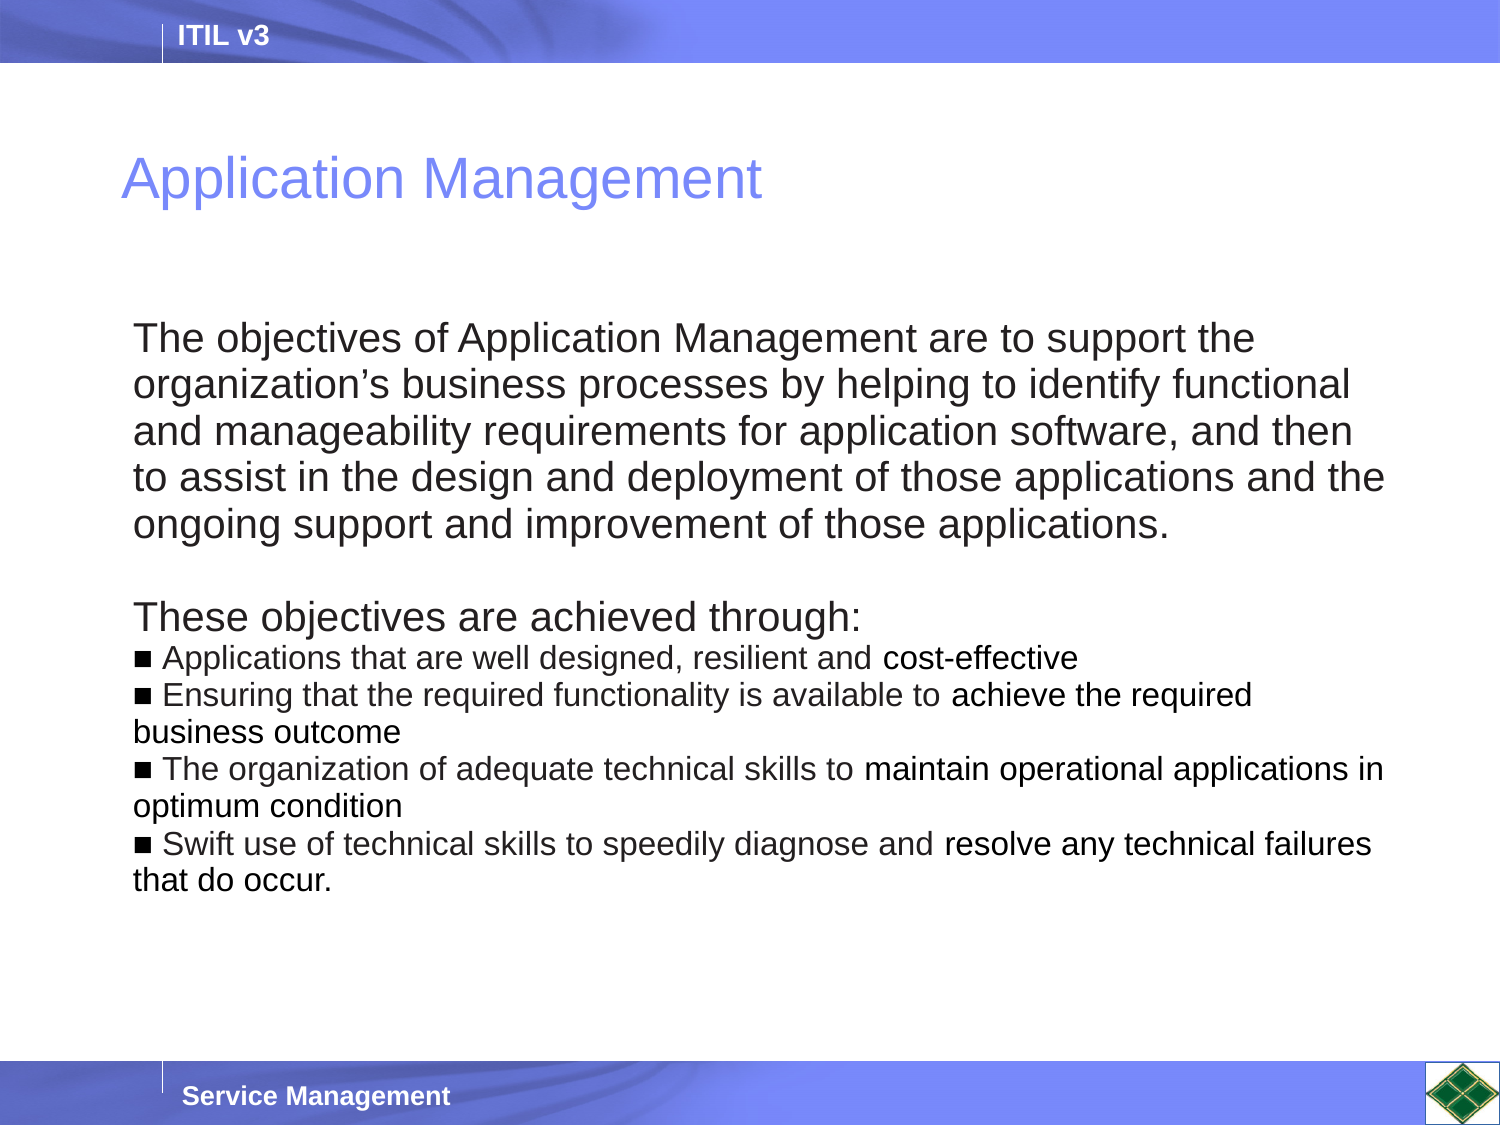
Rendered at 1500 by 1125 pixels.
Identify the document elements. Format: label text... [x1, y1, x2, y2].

picture [0, 0, 1500, 63]
text_box The objectives of Application Management are to support the organization’s business processes by helping to identify functional and manageability requirements for application software, and then to assist in the design and deployment of those applications and the ongoing support and improvement of those applications. These objectives are achieved through: ■ Applications that are well designed, resilient and cost-effective ■ Ensuring that the required functionality is available to achieve the required business outcome ■ The organization of adequate technical skills to maintain operational applications in optimum condition ■ Swift use of technical skills to speedily diagnose and resolve any technical failures that do occur. [118, 307, 1406, 1040]
picture [0, 1061, 1500, 1125]
text_box Application Management [106, 143, 1406, 260]
picture [1426, 1063, 1499, 1124]
